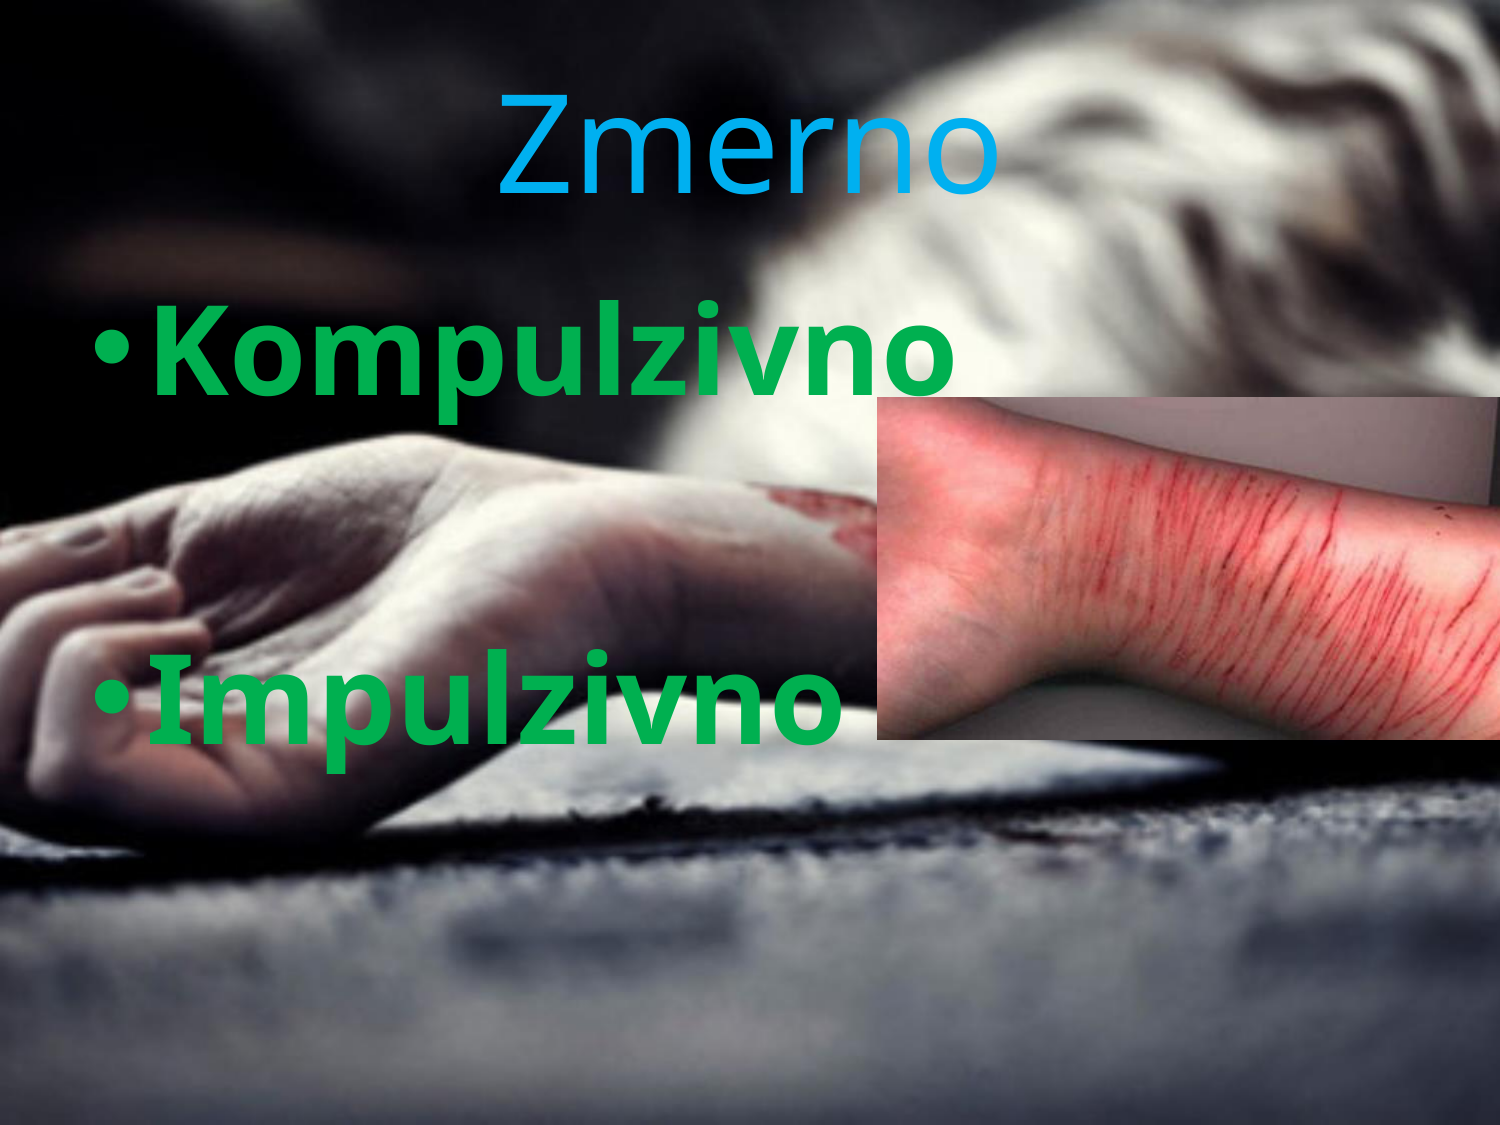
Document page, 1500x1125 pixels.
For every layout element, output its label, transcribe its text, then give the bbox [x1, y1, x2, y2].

title Zmerno [75, 45, 1425, 233]
list Kompulzivno Impulzivno [75, 262, 1425, 1005]
picture [0, 0, 1500, 1125]
